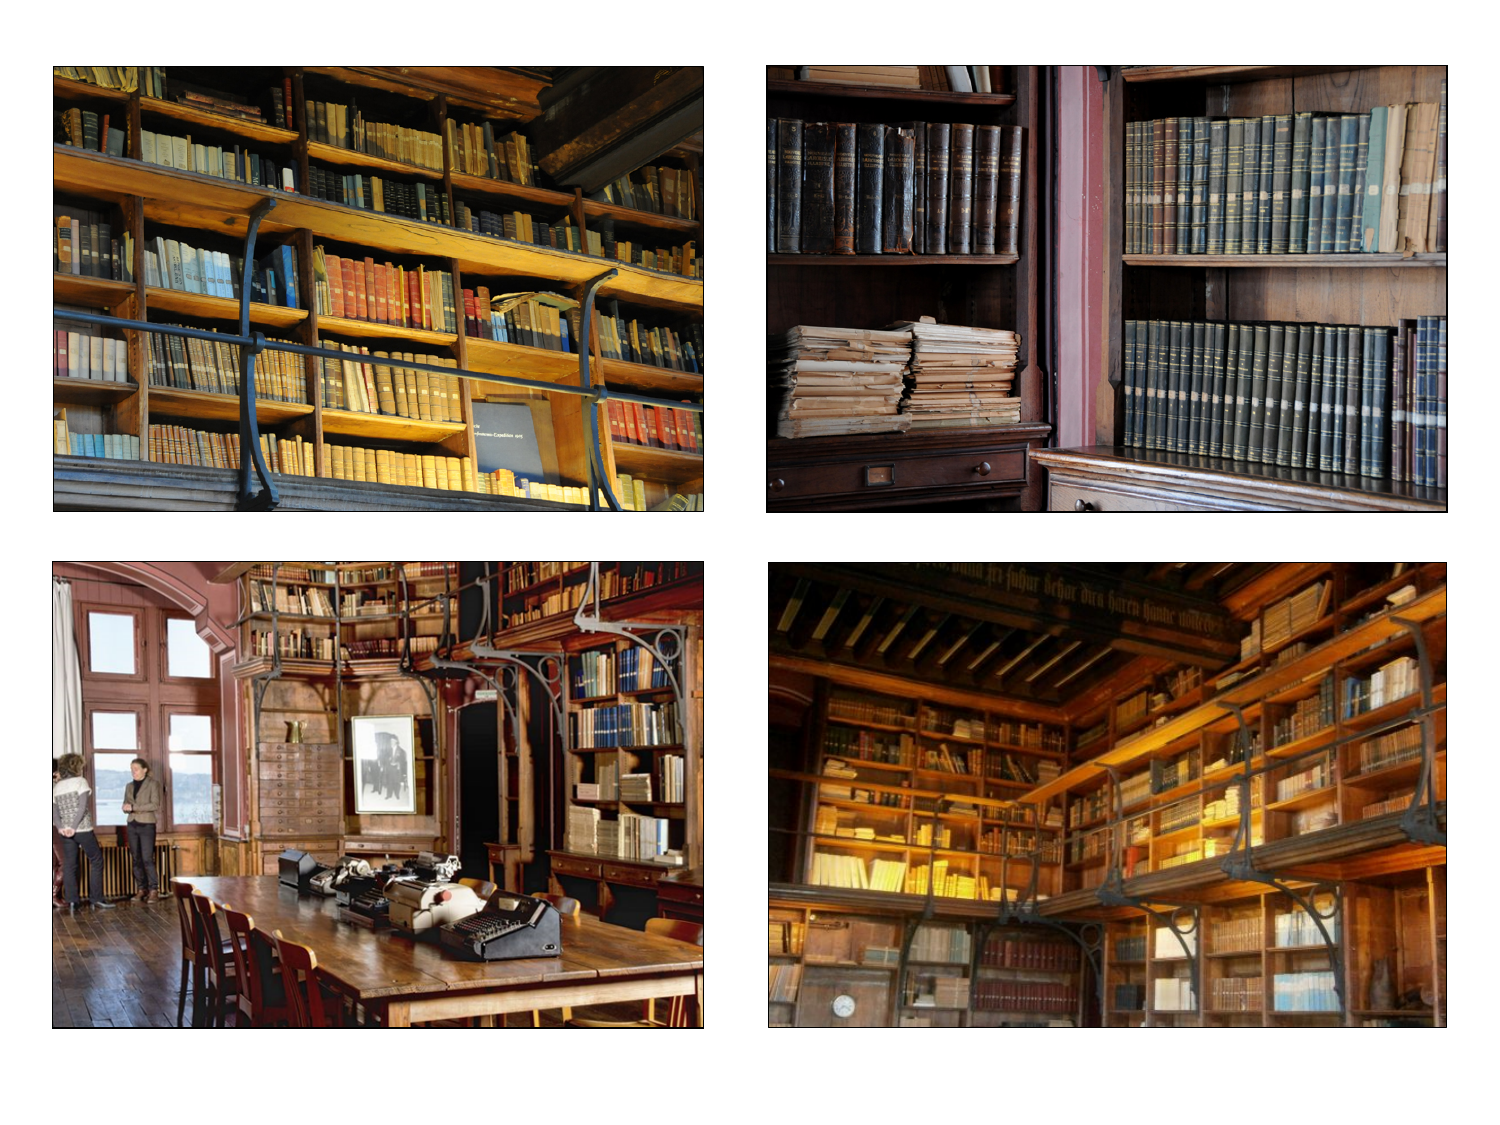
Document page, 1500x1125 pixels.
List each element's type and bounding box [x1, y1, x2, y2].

picture [768, 66, 1447, 512]
picture [768, 562, 1447, 1028]
picture [53, 66, 703, 512]
picture [53, 562, 703, 1028]
